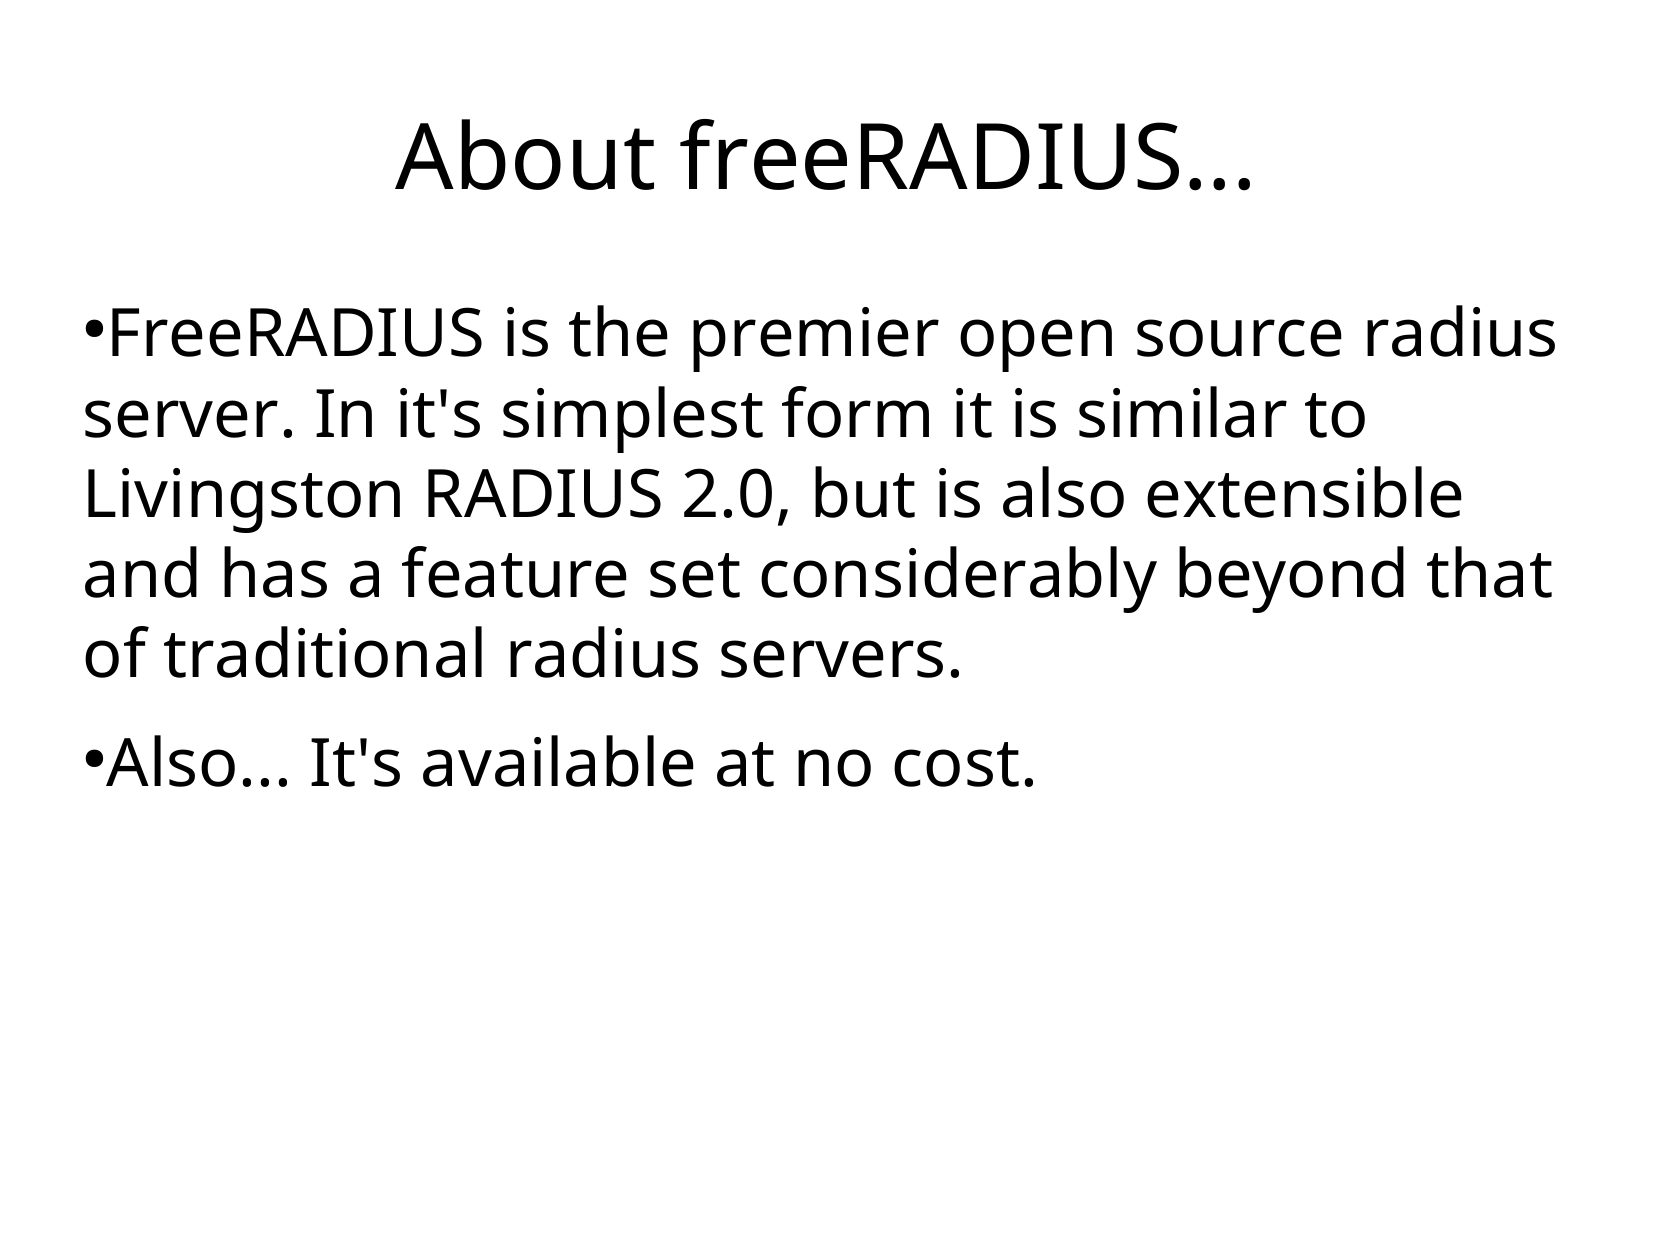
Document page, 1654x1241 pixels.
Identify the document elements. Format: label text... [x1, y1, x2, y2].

title About freeRADIUS... [82, 49, 1571, 257]
list FreeRADIUS is the premier open source radius server. In it's simplest form it is similar to Livingston RADIUS 2.0, but is also extensible and has a feature set considerably beyond that of traditional radius servers. Also... It's available at no cost. [82, 290, 1571, 1109]
